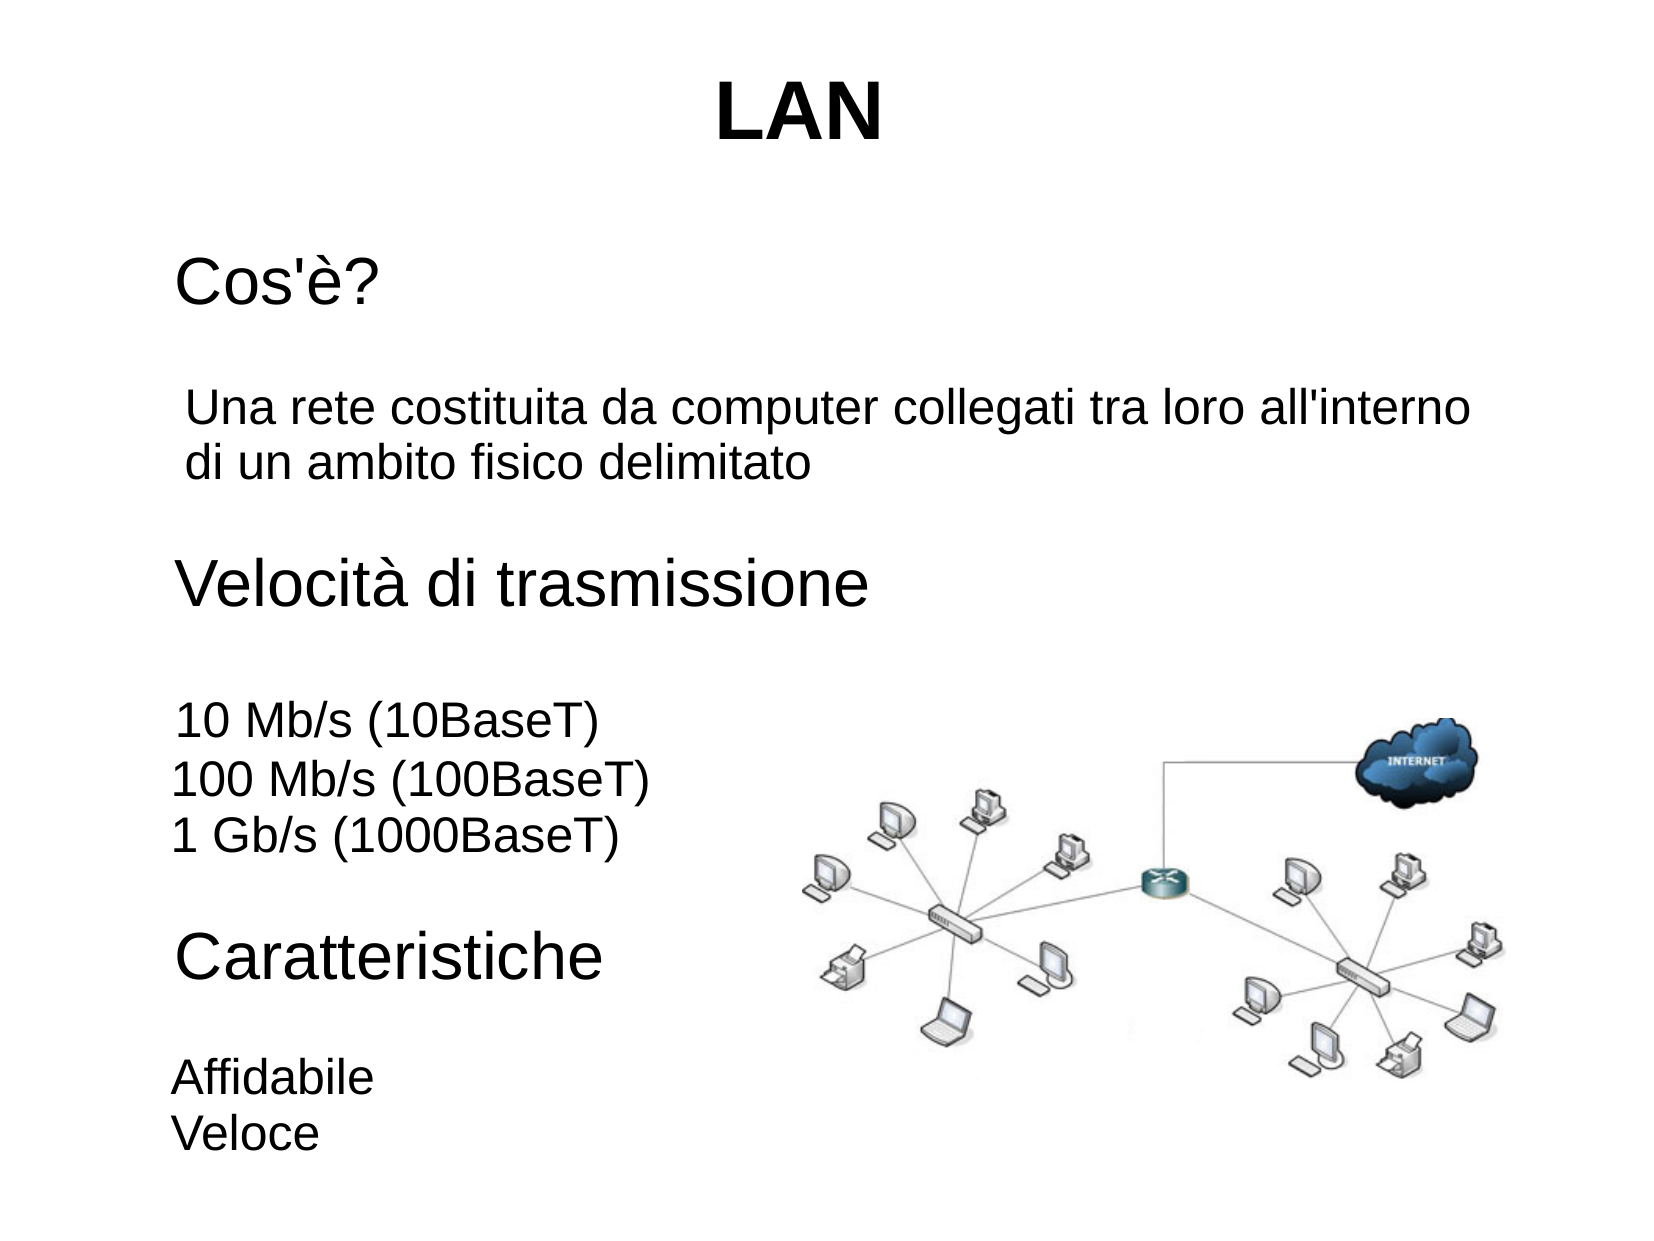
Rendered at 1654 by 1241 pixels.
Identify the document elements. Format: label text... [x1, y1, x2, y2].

picture [802, 718, 1506, 1093]
text_box LAN [118, 56, 1506, 207]
text_box Cos'è? Una rete costituita da computer collegati tra loro all'interno di un ambito fisico delimitato Velocità di trasmissione 10 Mb/s (10BaseT) 100 Mb/s (100BaseT) 1 Gb/s (1000BaseT) Caratteristiche Affidabile Veloce [141, 236, 1506, 1241]
